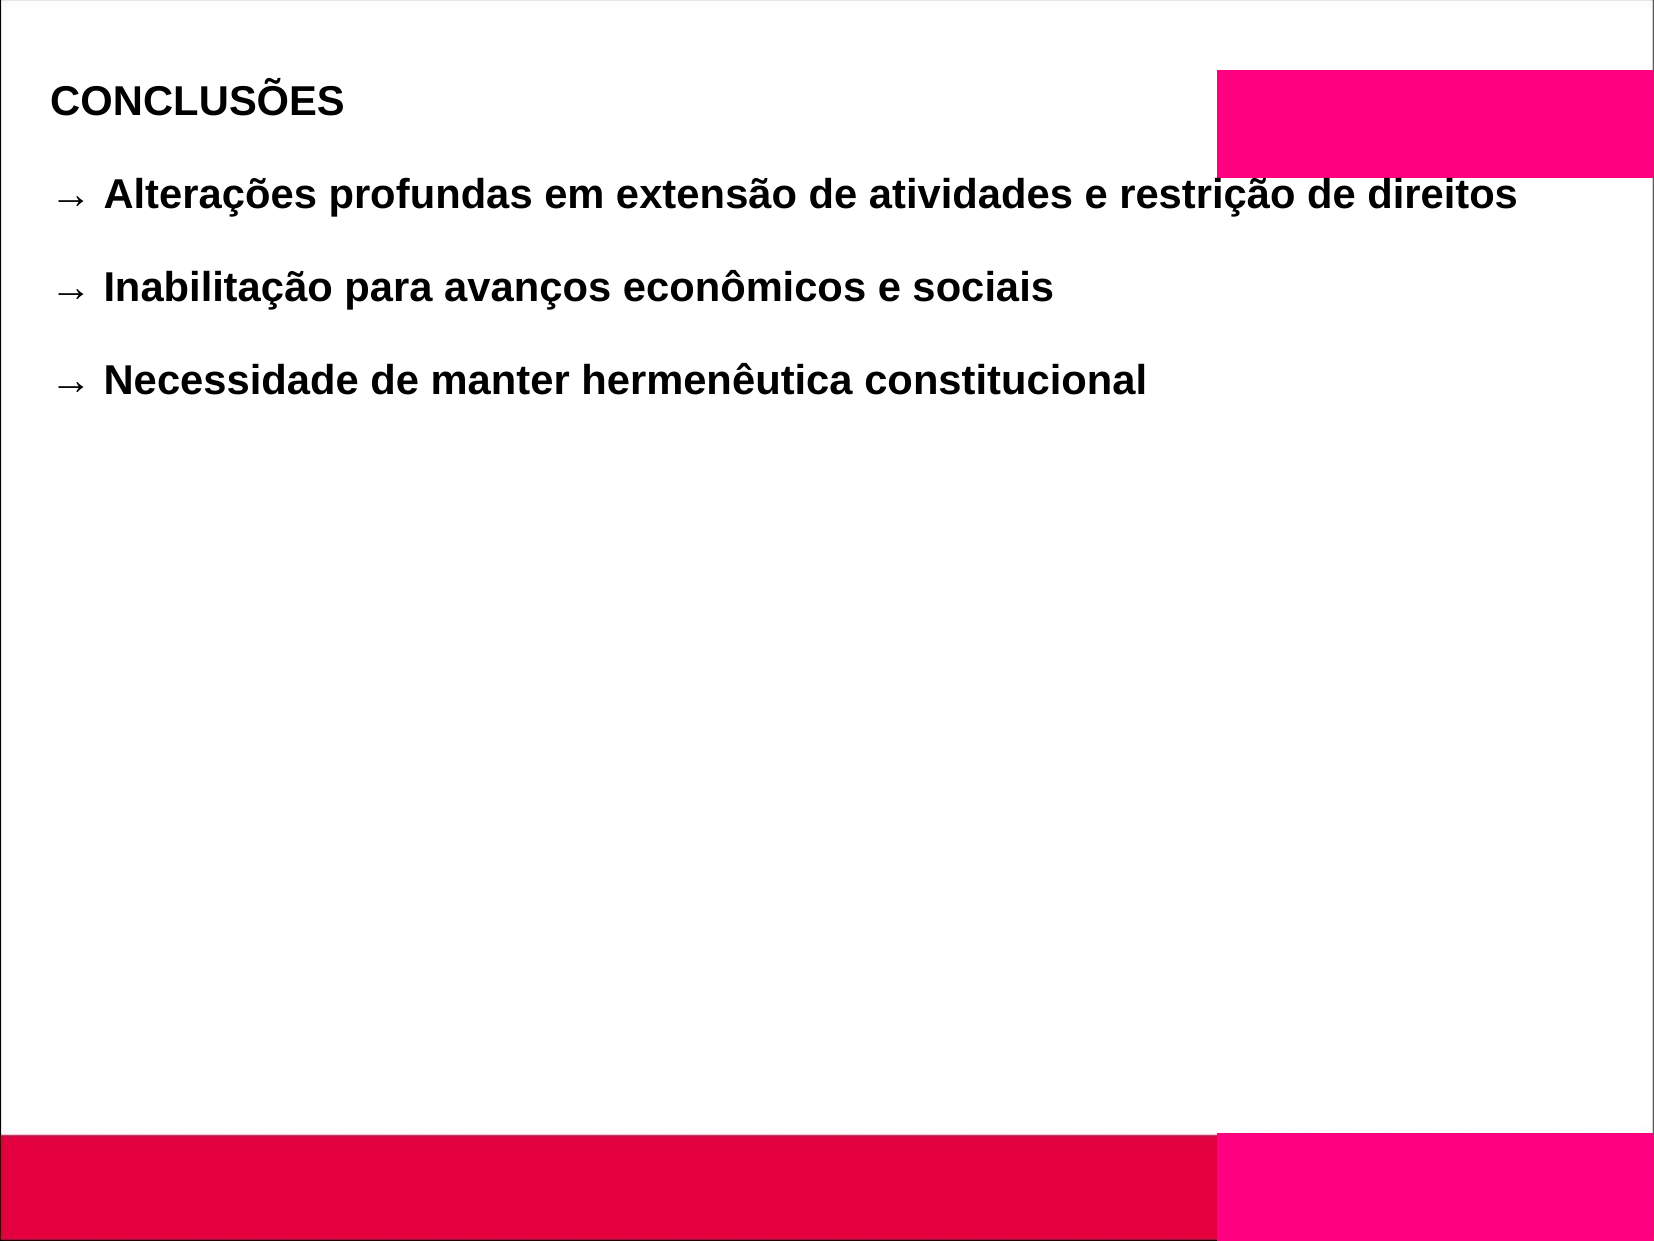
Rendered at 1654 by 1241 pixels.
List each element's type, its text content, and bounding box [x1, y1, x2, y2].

picture [0, 0, 1654, 1241]
text_box CONCLUSÕES → Alterações profundas em extensão de atividades e restrição de direitos → Inabilitação para avanços econômicos e sociais → Necessidade de manter hermenêutica constitucional [35, 23, 1595, 653]
